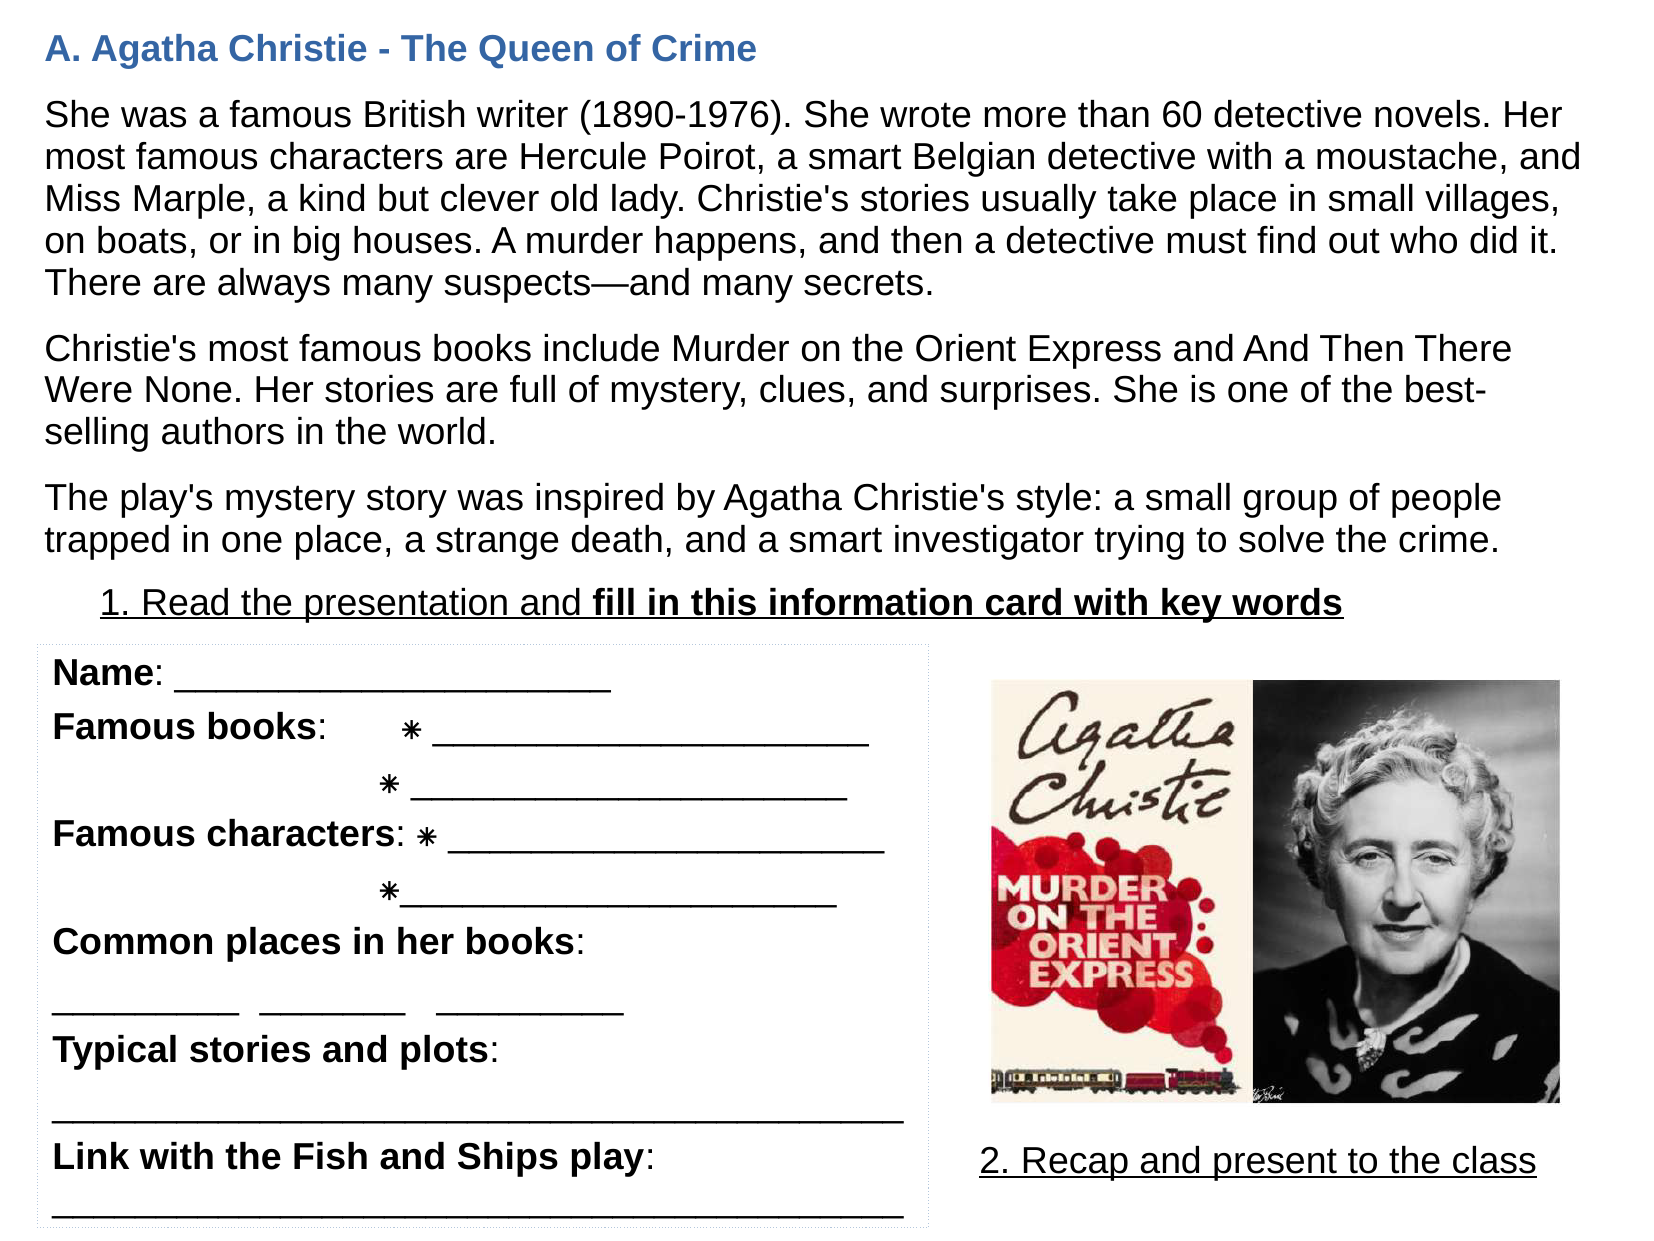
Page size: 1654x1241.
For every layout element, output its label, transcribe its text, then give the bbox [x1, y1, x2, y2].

text_box 2. Recap and present to the class [964, 1132, 1553, 1190]
text_box Name: _____________________ Famous books: ⁕ _____________________ ⁕ _____________________ Famous characters: ⁕ _____________________ ⁕_____________________ Common places in her books: _________ _______ _________ Typical stories and plots: _________________________________________ Link with the Fish and Ships play: _________________________________________ [37, 644, 929, 1228]
text_box A. Agatha Christie - The Queen of Crime She was a famous British writer (1890-1976). She wrote more than 60 detective novels. Her most famous characters are Hercule Poirot, a smart Belgian detective with a moustache, and Miss Marple, a kind but clever old lady. Christie's stories usually take place in small villages, on boats, or in big houses. A murder happens, and then a detective must find out who did it. There are always many suspects—and many secrets. Christie's most famous books include Murder on the Orient Express and And Then There Were None. Her stories are full of mystery, clues, and surprises. She is one of the best-selling authors in the world. The play's mystery story was inspired by Agatha Christie's style: a small group of people trapped in one place, a strange death, and a smart investigator trying to solve the crime. [29, 20, 1601, 568]
picture [988, 676, 1563, 1107]
text_box 1. Read the presentation and fill in this information card with key words [84, 573, 1359, 631]
